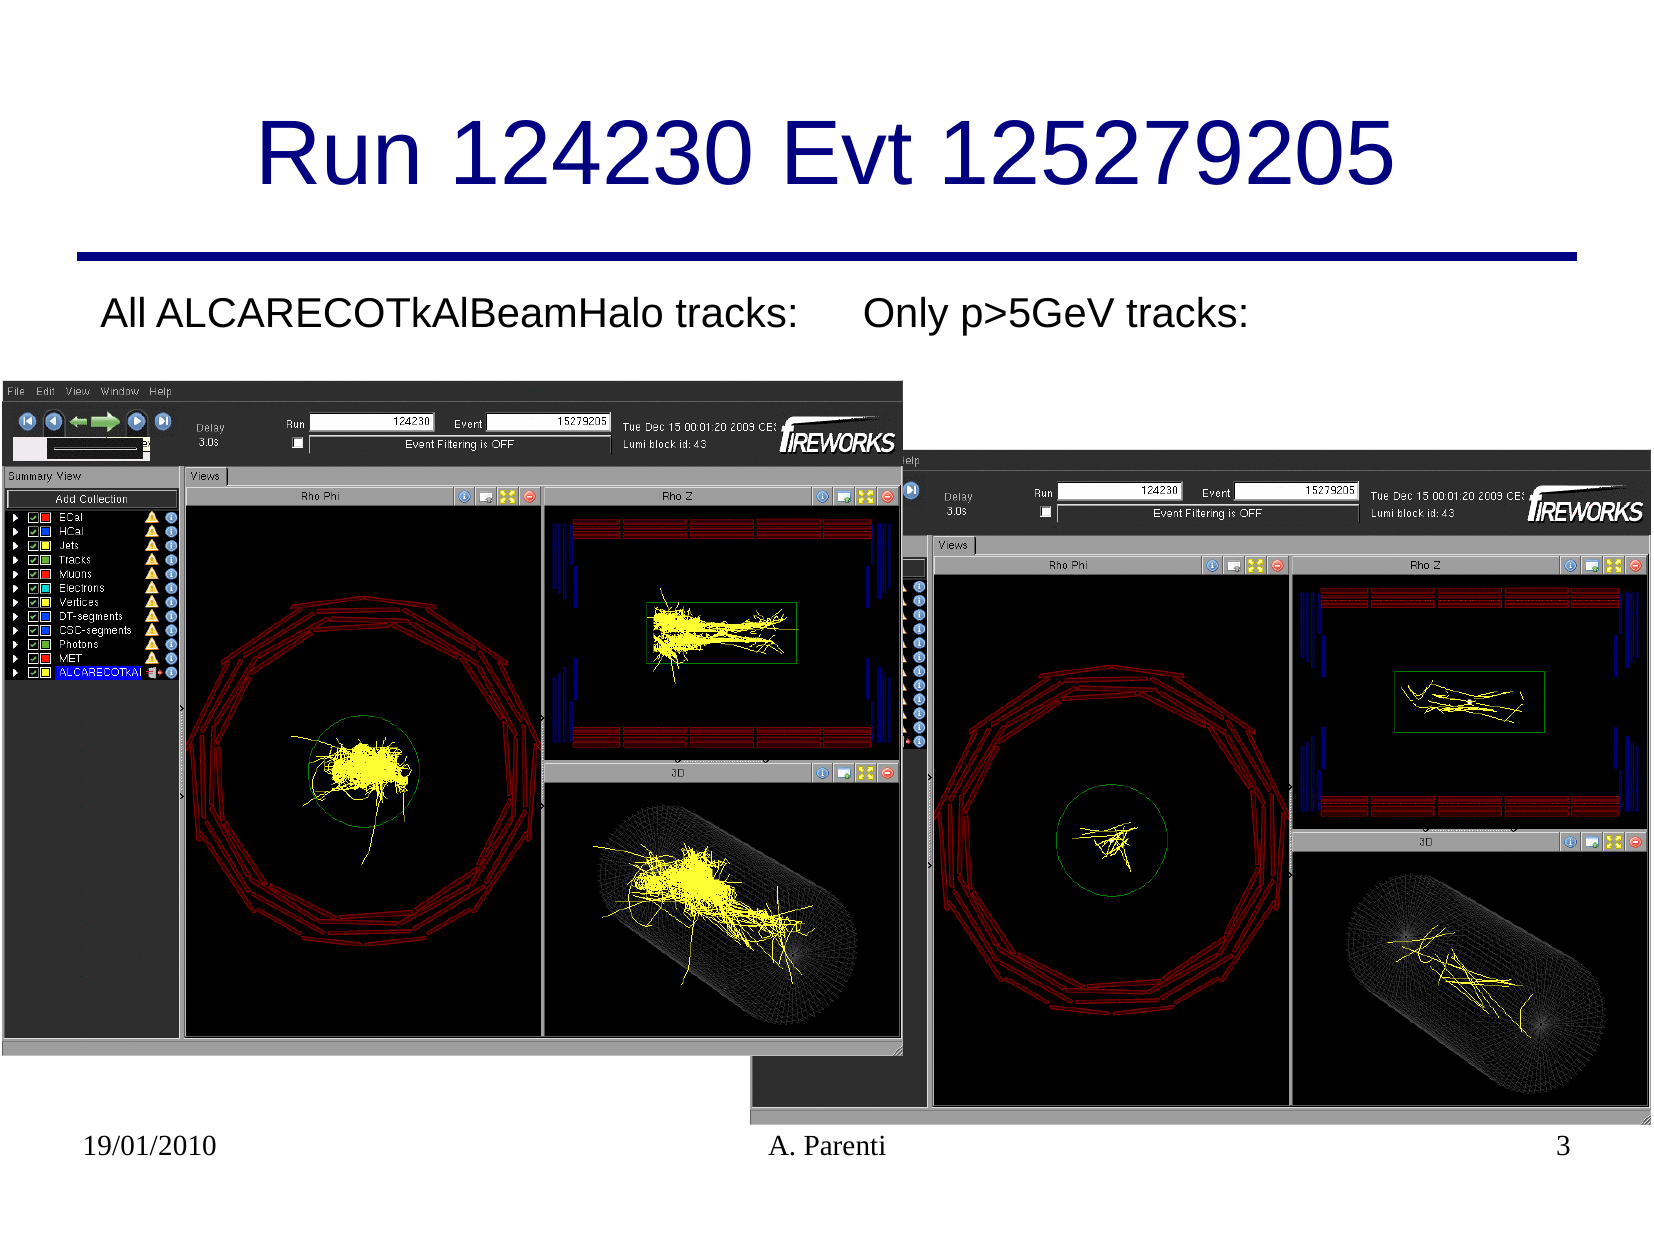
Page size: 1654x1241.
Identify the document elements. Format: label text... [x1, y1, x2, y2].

picture [2, 380, 82, 1056]
list All ALCARECOTkAlBeamHalo tracks: [82, 290, 809, 1094]
title Run 124230 Evt 125279205 [82, 49, 1571, 257]
list Only p>5GeV tracks: [845, 290, 1572, 1094]
picture [750, 380, 1651, 1126]
